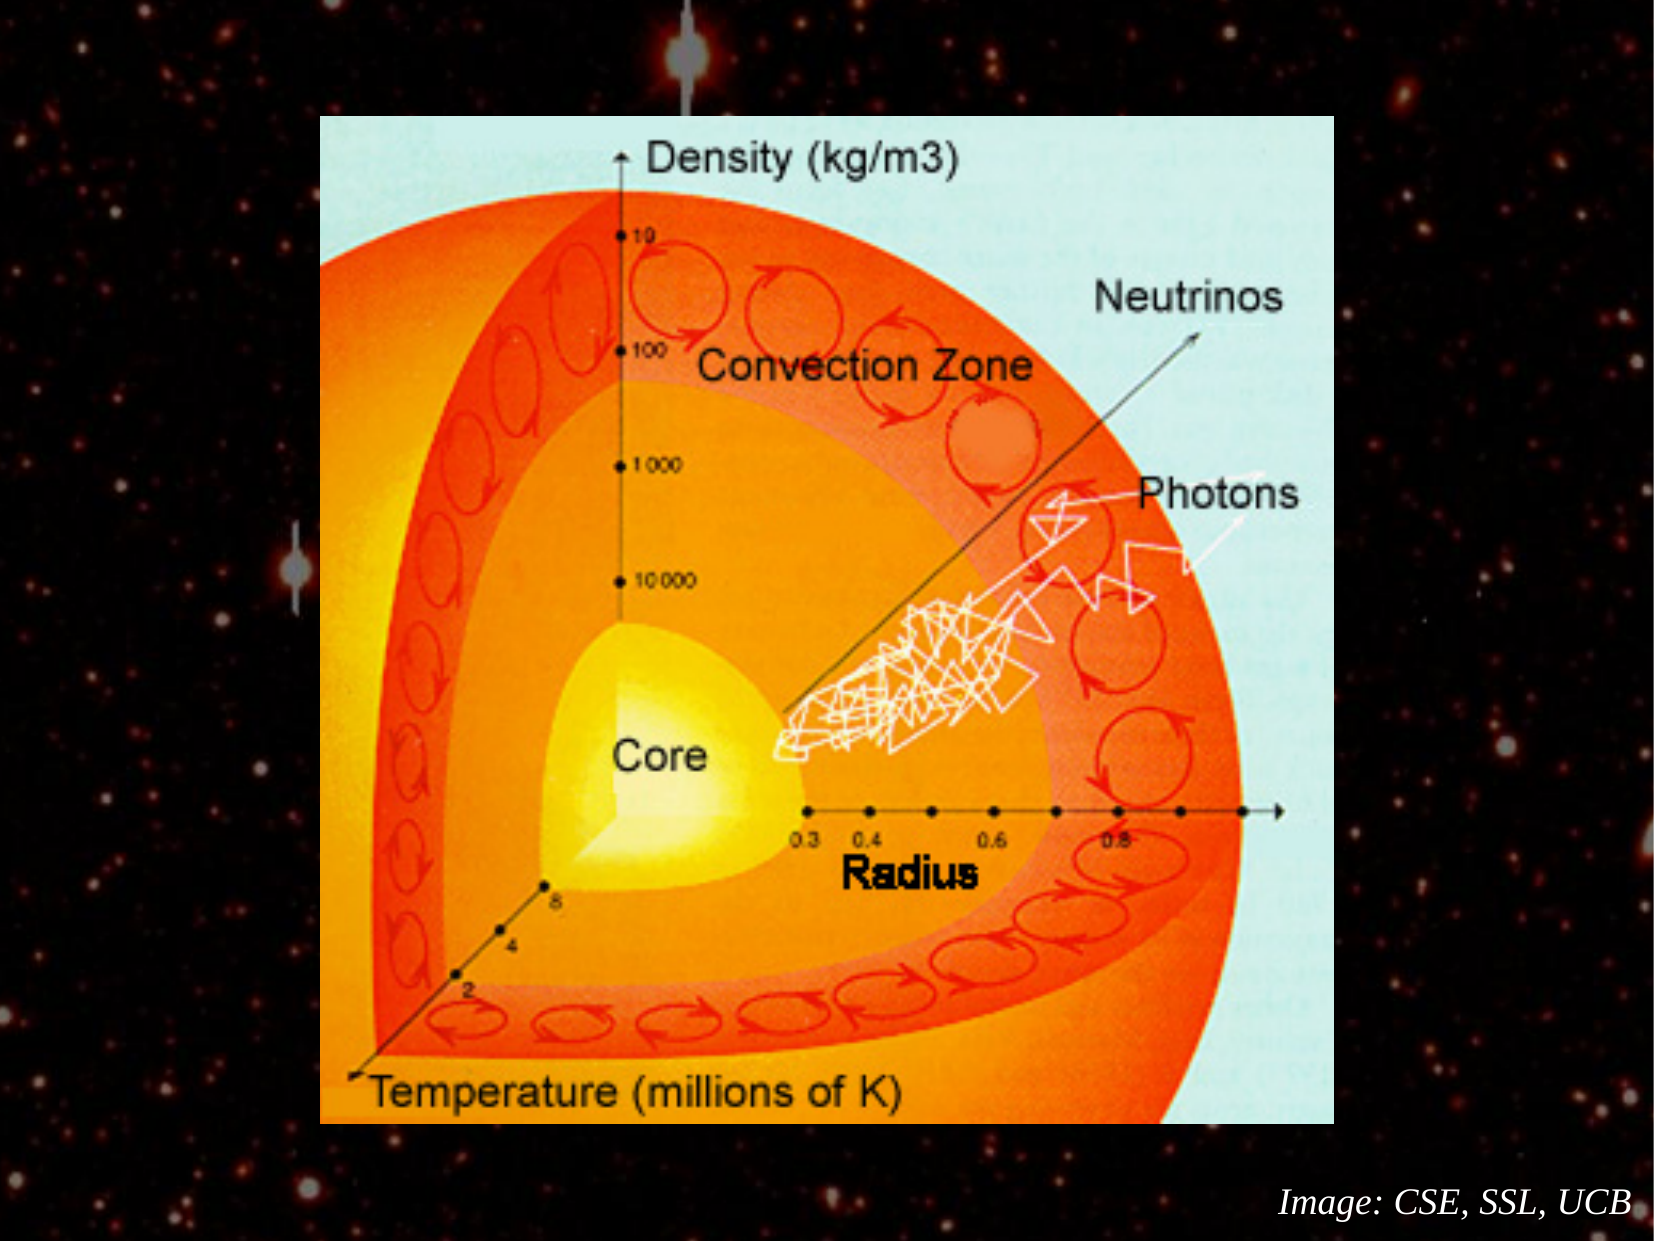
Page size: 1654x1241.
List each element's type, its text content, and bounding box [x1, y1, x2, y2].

picture [0, 0, 1654, 1241]
text_box Image: CSE, SSL, UCB [1278, 1181, 1633, 1223]
